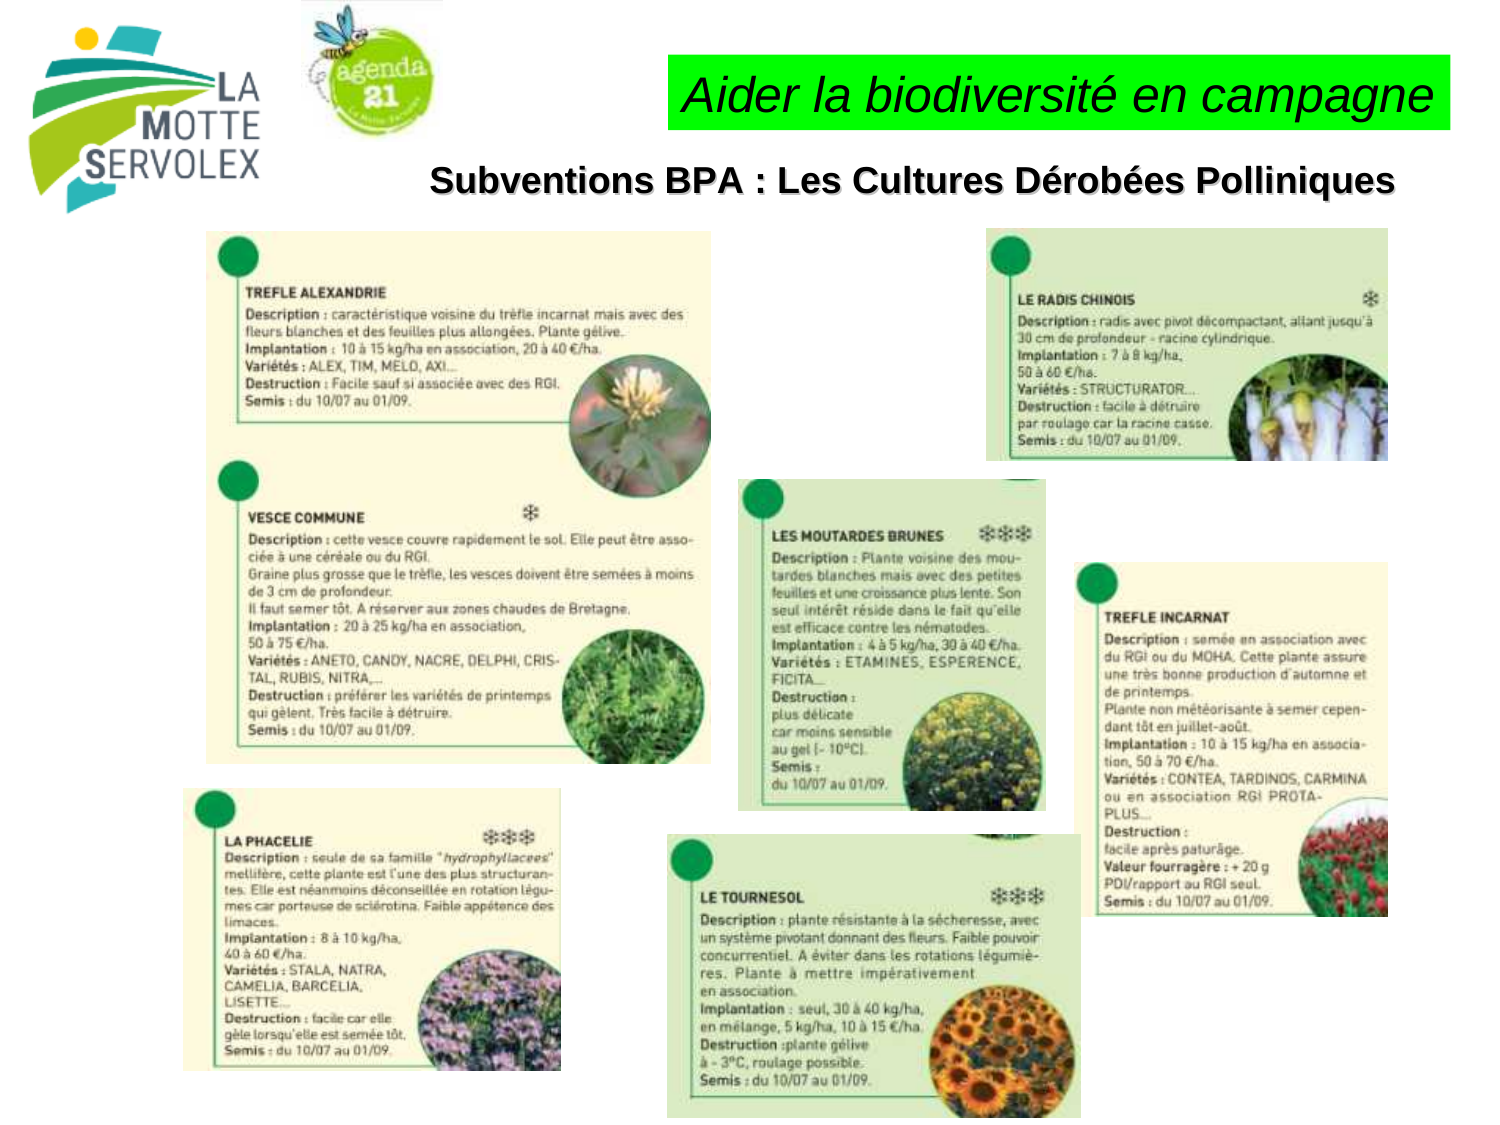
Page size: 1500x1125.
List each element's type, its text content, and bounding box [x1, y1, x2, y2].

picture [11, 0, 1500, 1125]
picture [301, 0, 443, 142]
text_box Subventions BPA : Les Cultures Dérobées Polliniques [414, 148, 1412, 210]
text_box Aider la biodiversité en campagne [668, 54, 1451, 131]
